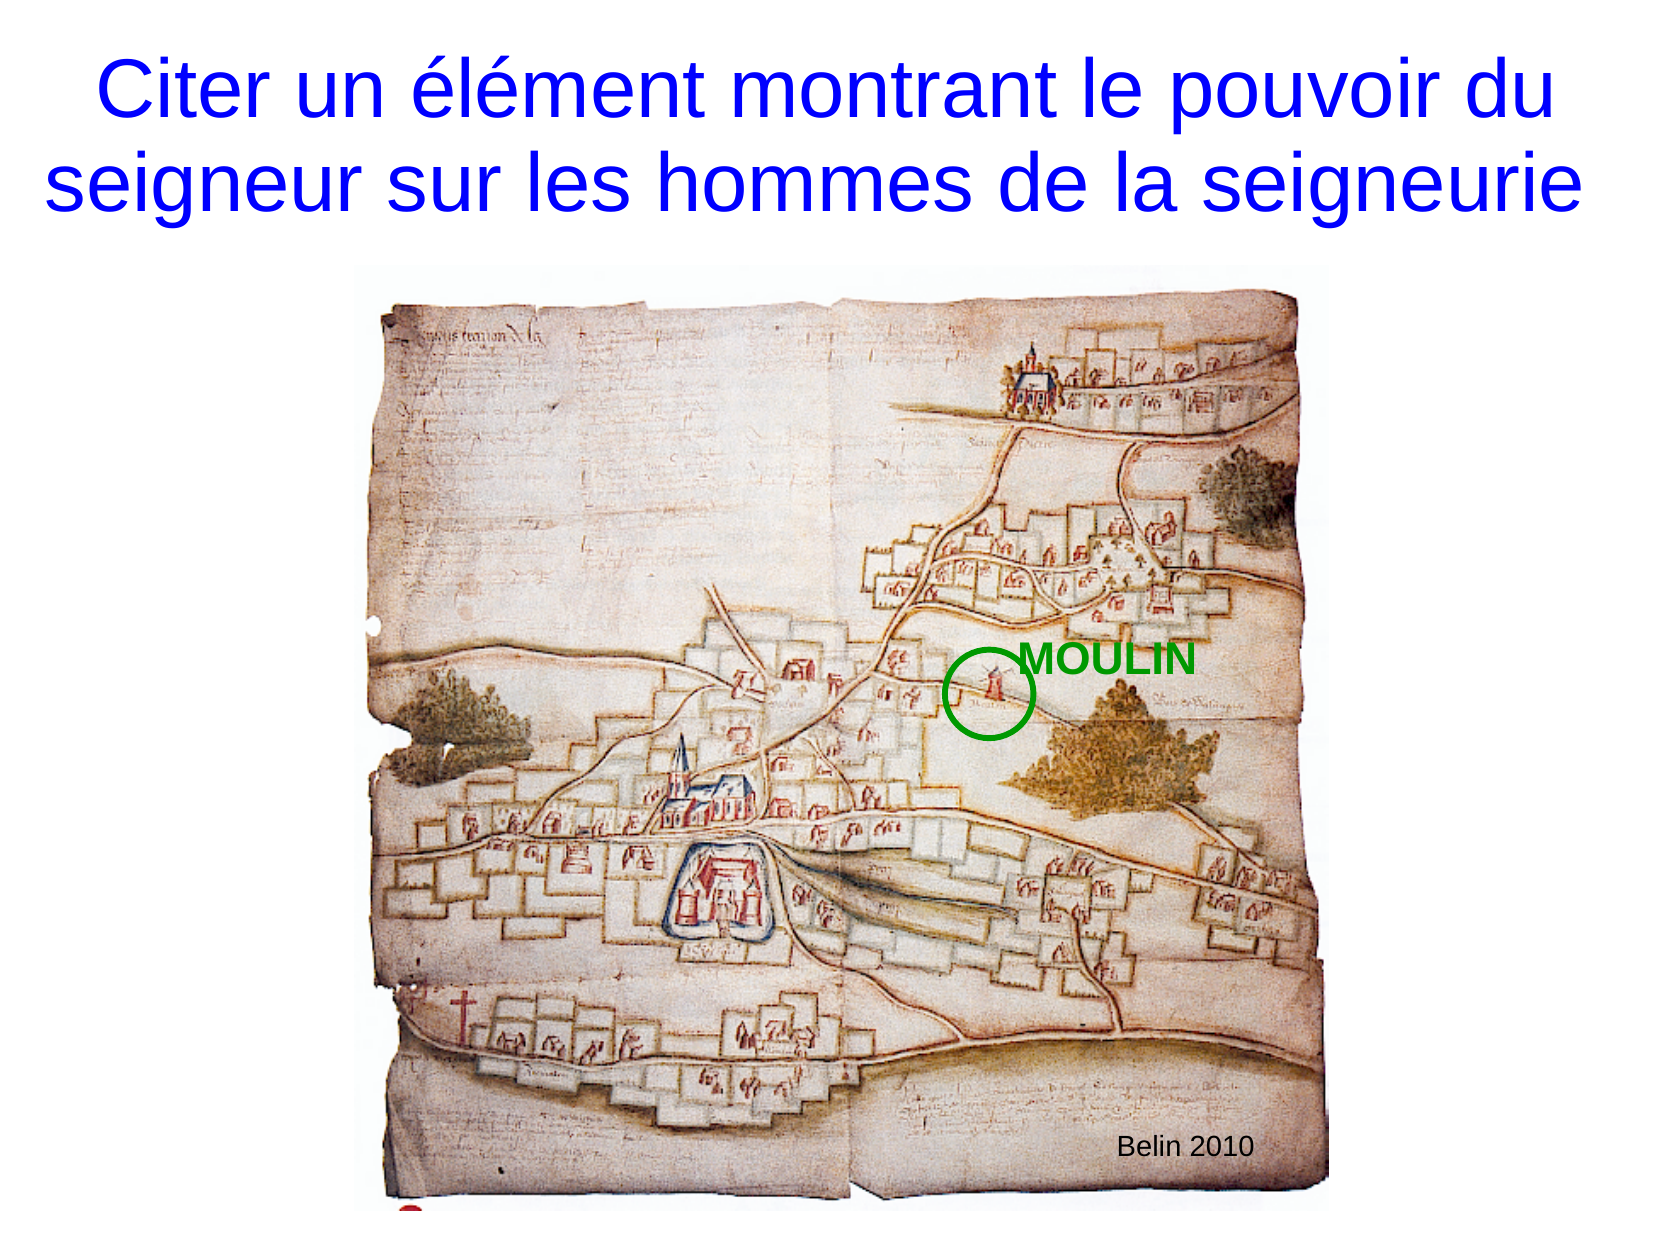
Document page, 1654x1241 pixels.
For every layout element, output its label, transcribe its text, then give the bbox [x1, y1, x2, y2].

text_box MOULIN [974, 625, 1241, 857]
picture [354, 265, 1329, 1211]
text_box MOULIN [974, 653, 1030, 735]
text_box Belin 2010 [1033, 1122, 1270, 1170]
text_box Citer un élément montrant le pouvoir du seigneur sur les hommes de la seigneurie [29, 35, 1625, 237]
